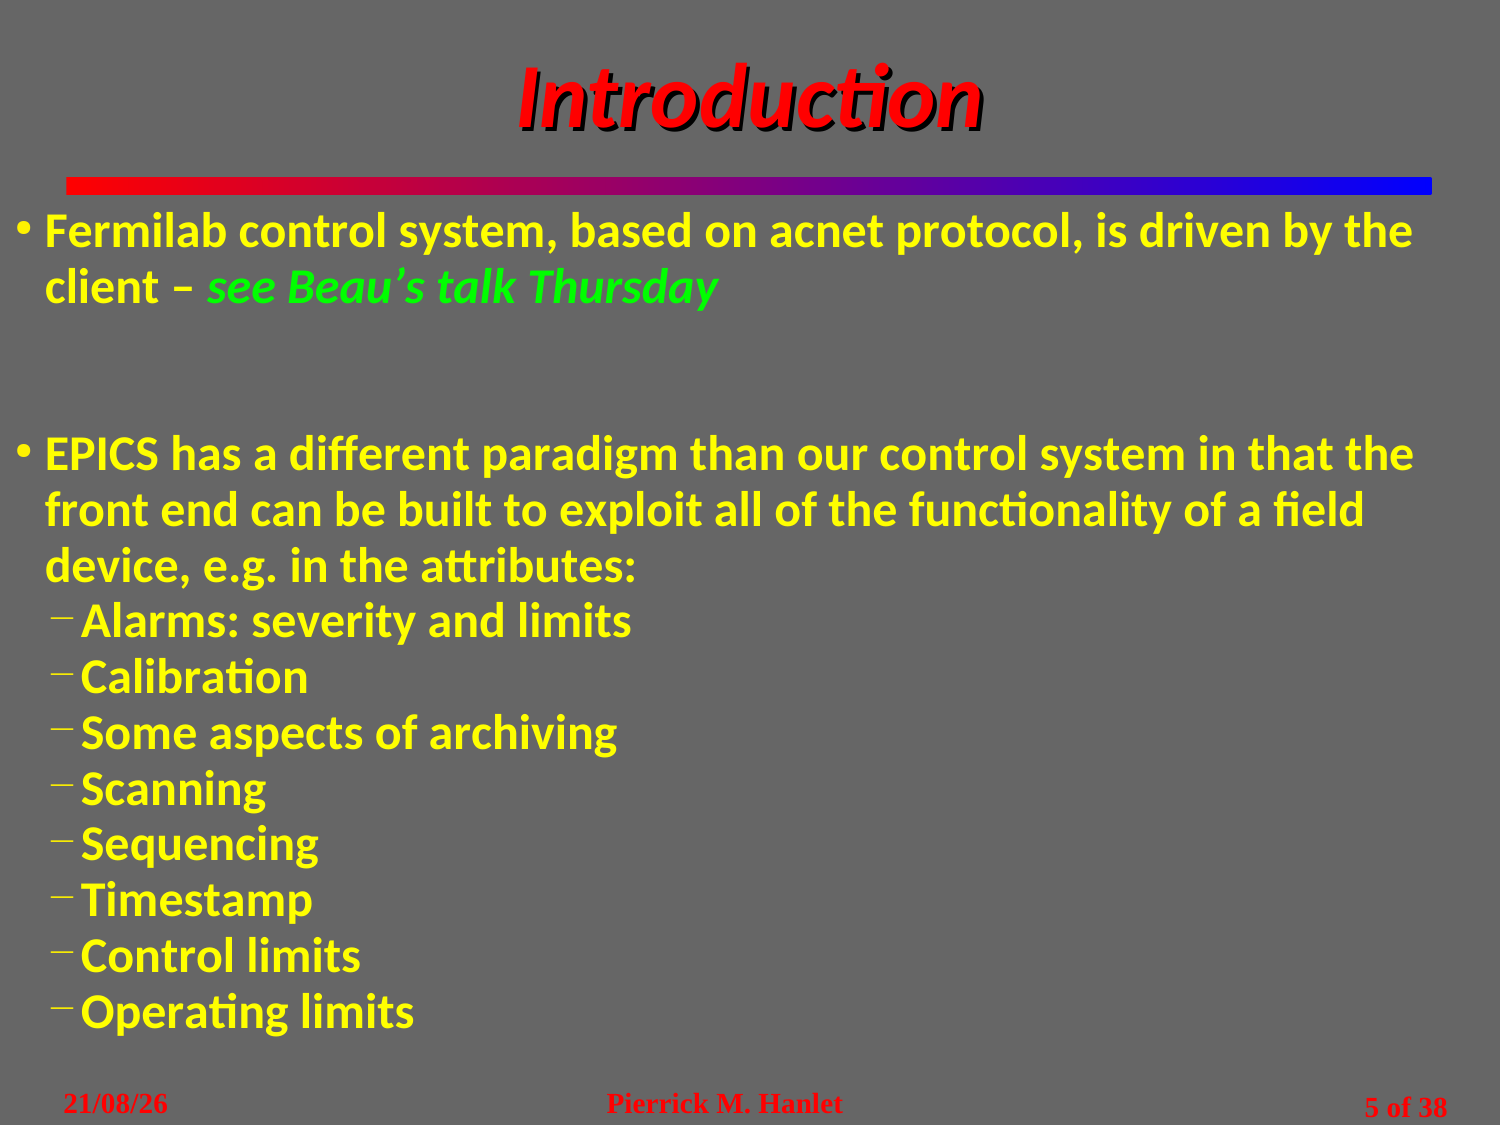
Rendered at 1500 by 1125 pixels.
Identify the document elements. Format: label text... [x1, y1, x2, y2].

text_box Fermilab control system, based on acnet protocol, is driven by the client – see Beau’s talk Thursday EPICS has a different paradigm than our control system in that the front end can be built to exploit all of the functionality of a field device, e.g. in the attributes: Alarms: severity and limits Calibration Some aspects of archiving Scanning Sequencing Timestamp Control limits Operating limits [0, 195, 1500, 1103]
title Introduction [15, 16, 1486, 172]
